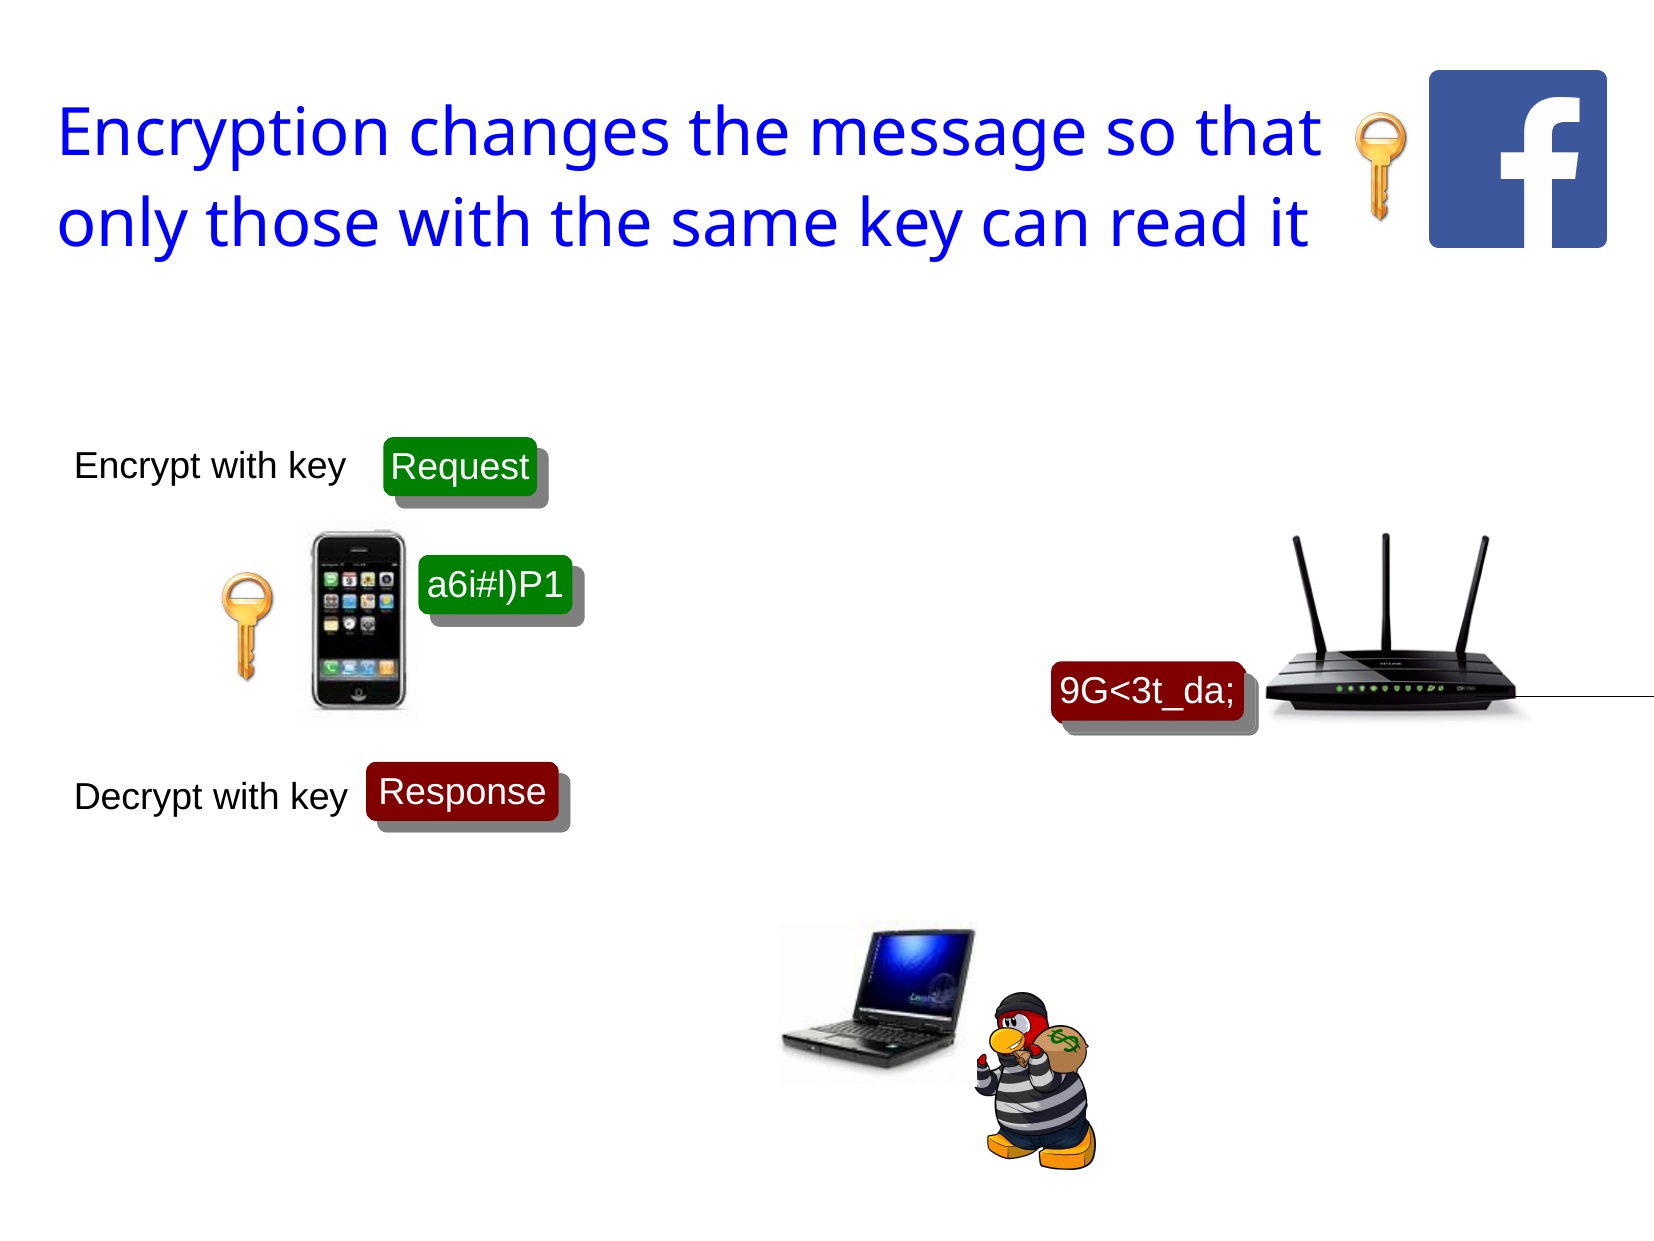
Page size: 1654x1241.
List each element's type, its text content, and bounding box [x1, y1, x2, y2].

text_box 9G<3t_da; [1056, 668, 1247, 724]
picture [188, 519, 419, 723]
text_box Decrypt with key [59, 767, 364, 825]
text_box Request [383, 437, 537, 497]
text_box Response [366, 761, 559, 821]
picture [1322, 70, 1607, 249]
text_box Encrypt with key [59, 437, 362, 494]
text_box Encryption changes the message so that only those with the same key can read it [41, 76, 1292, 248]
text_box a6i#l)P1 [418, 555, 573, 615]
picture [1246, 513, 1533, 736]
text_box 9G<3t_da; [1051, 661, 1244, 721]
picture [779, 920, 1123, 1170]
